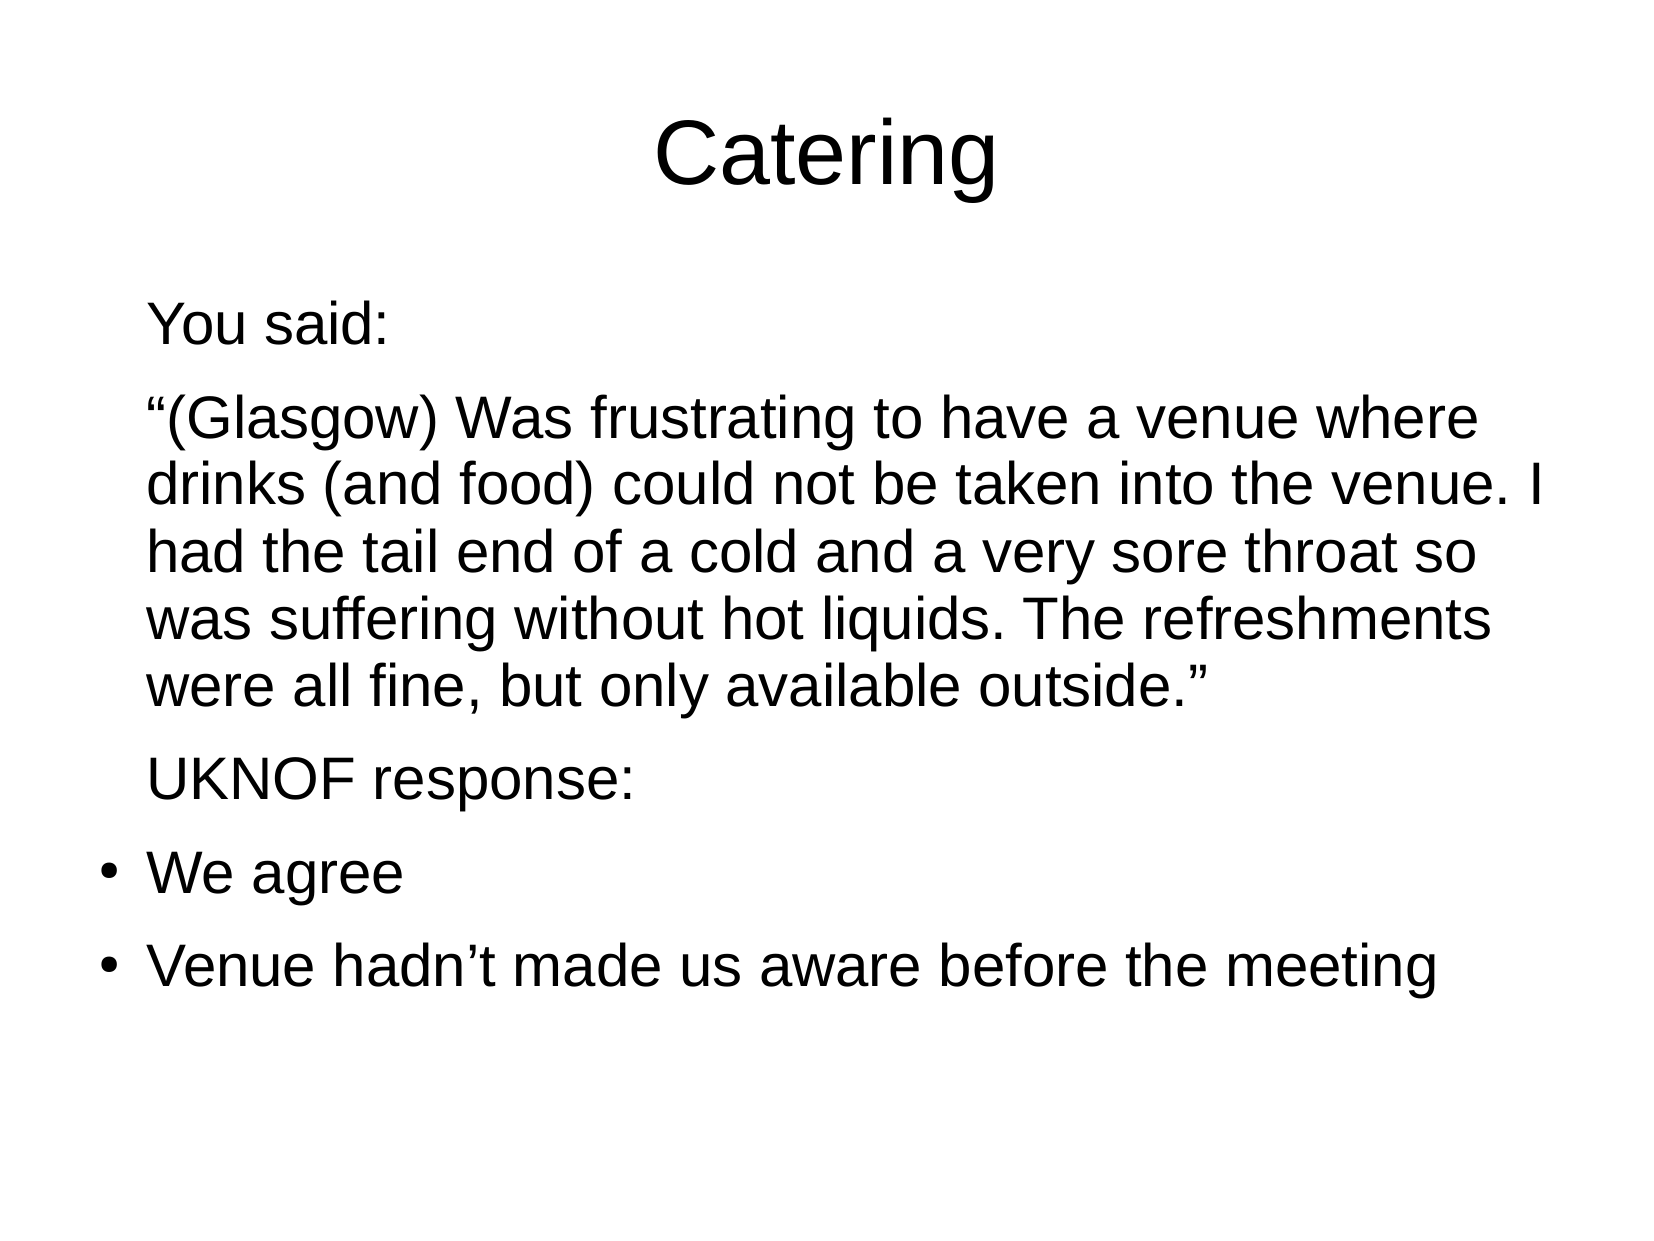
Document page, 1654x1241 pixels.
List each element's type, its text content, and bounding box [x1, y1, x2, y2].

list You said: “(Glasgow) Was frustrating to have a venue where drinks (and food) could not be taken into the venue. I had the tail end of a cold and a very sore throat so was suffering without hot liquids. The refreshments were all fine, but only available outside.” UKNOF response: We agree Venue hadn’t made us aware before the meeting [82, 290, 1571, 1010]
title Catering [82, 49, 1571, 257]
